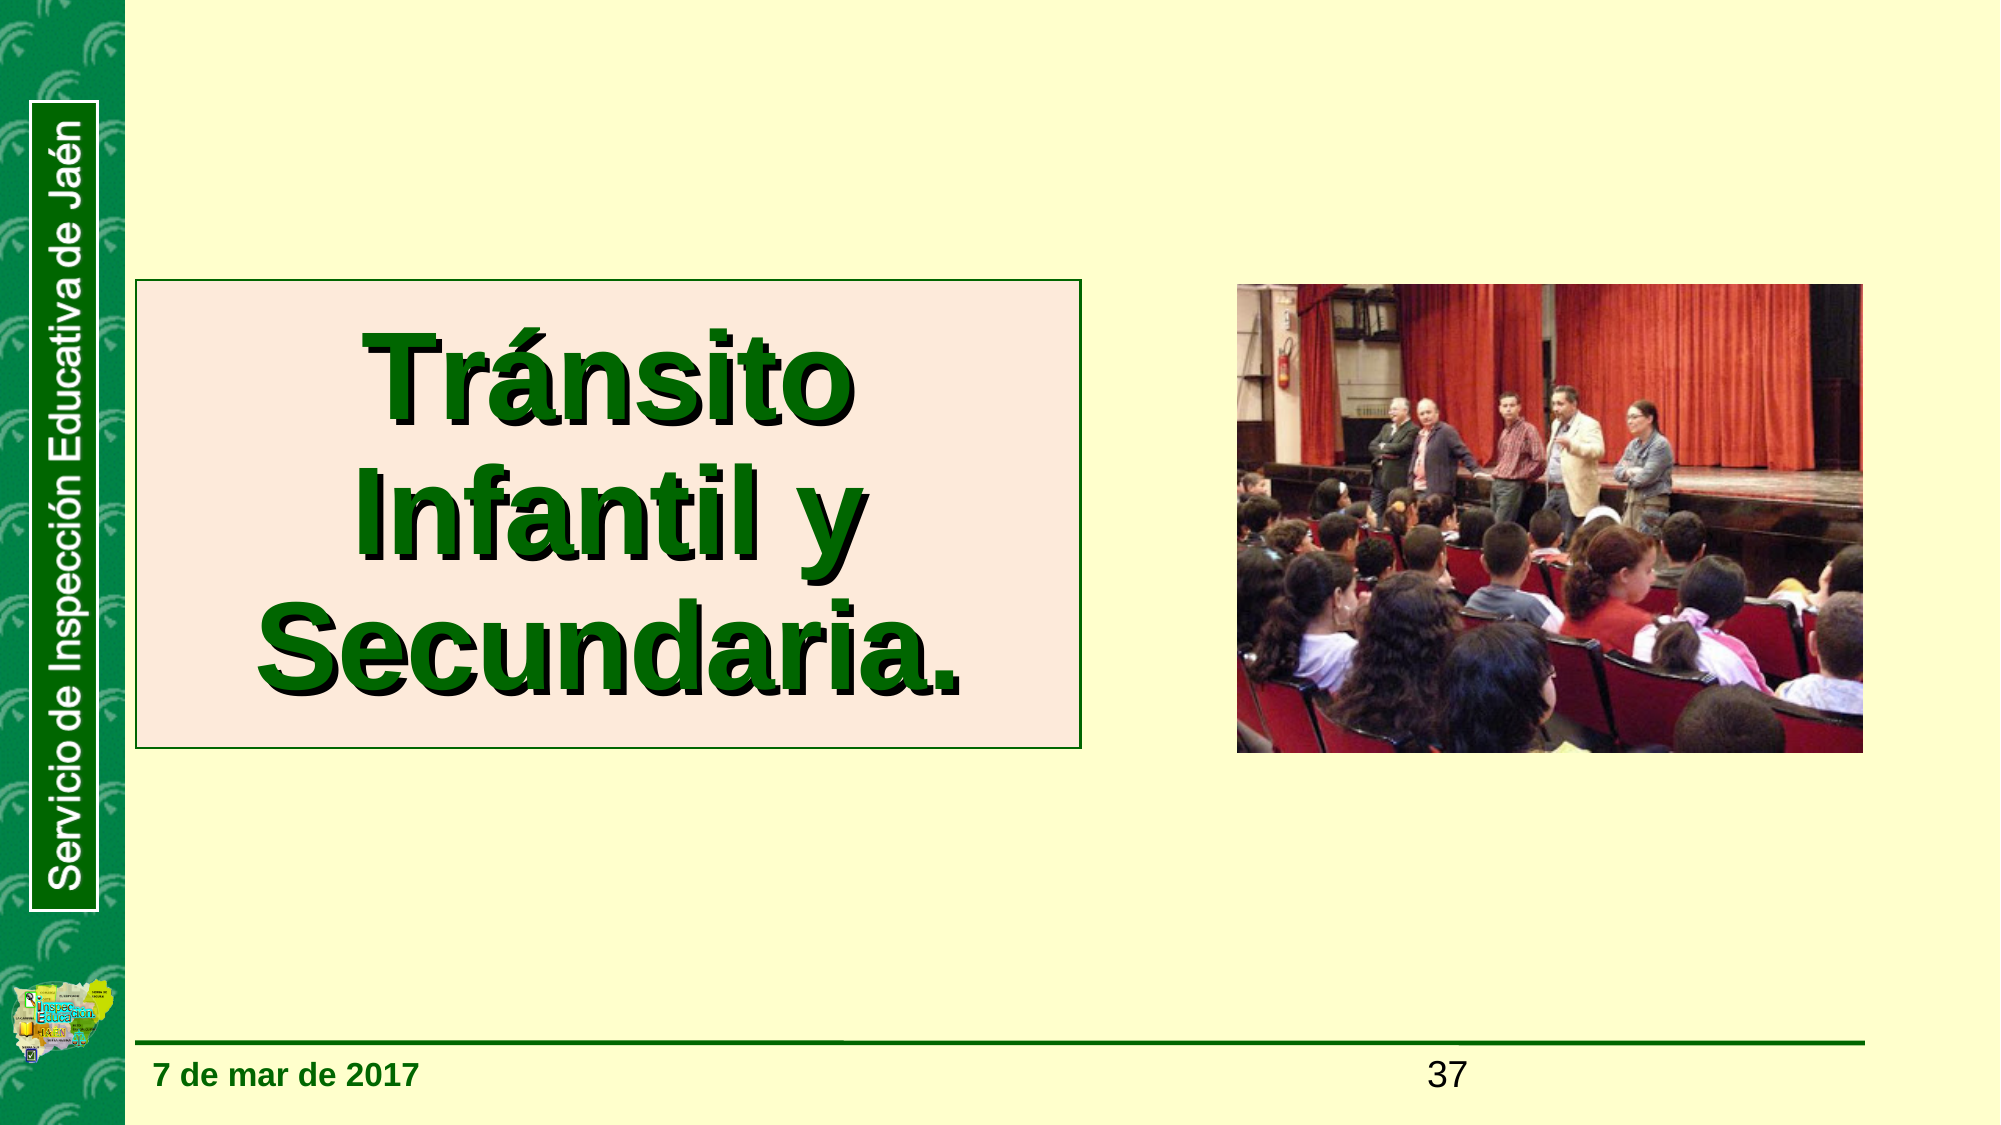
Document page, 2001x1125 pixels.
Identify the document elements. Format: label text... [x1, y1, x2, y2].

text_box <número> [1412, 1042, 1863, 1103]
text_box 7 de mar de 2017 [137, 1042, 588, 1103]
text_box Tránsito Infantil y Secundaria. [136, 280, 1081, 749]
picture [0, 0, 125, 1125]
picture [1237, 284, 1863, 753]
